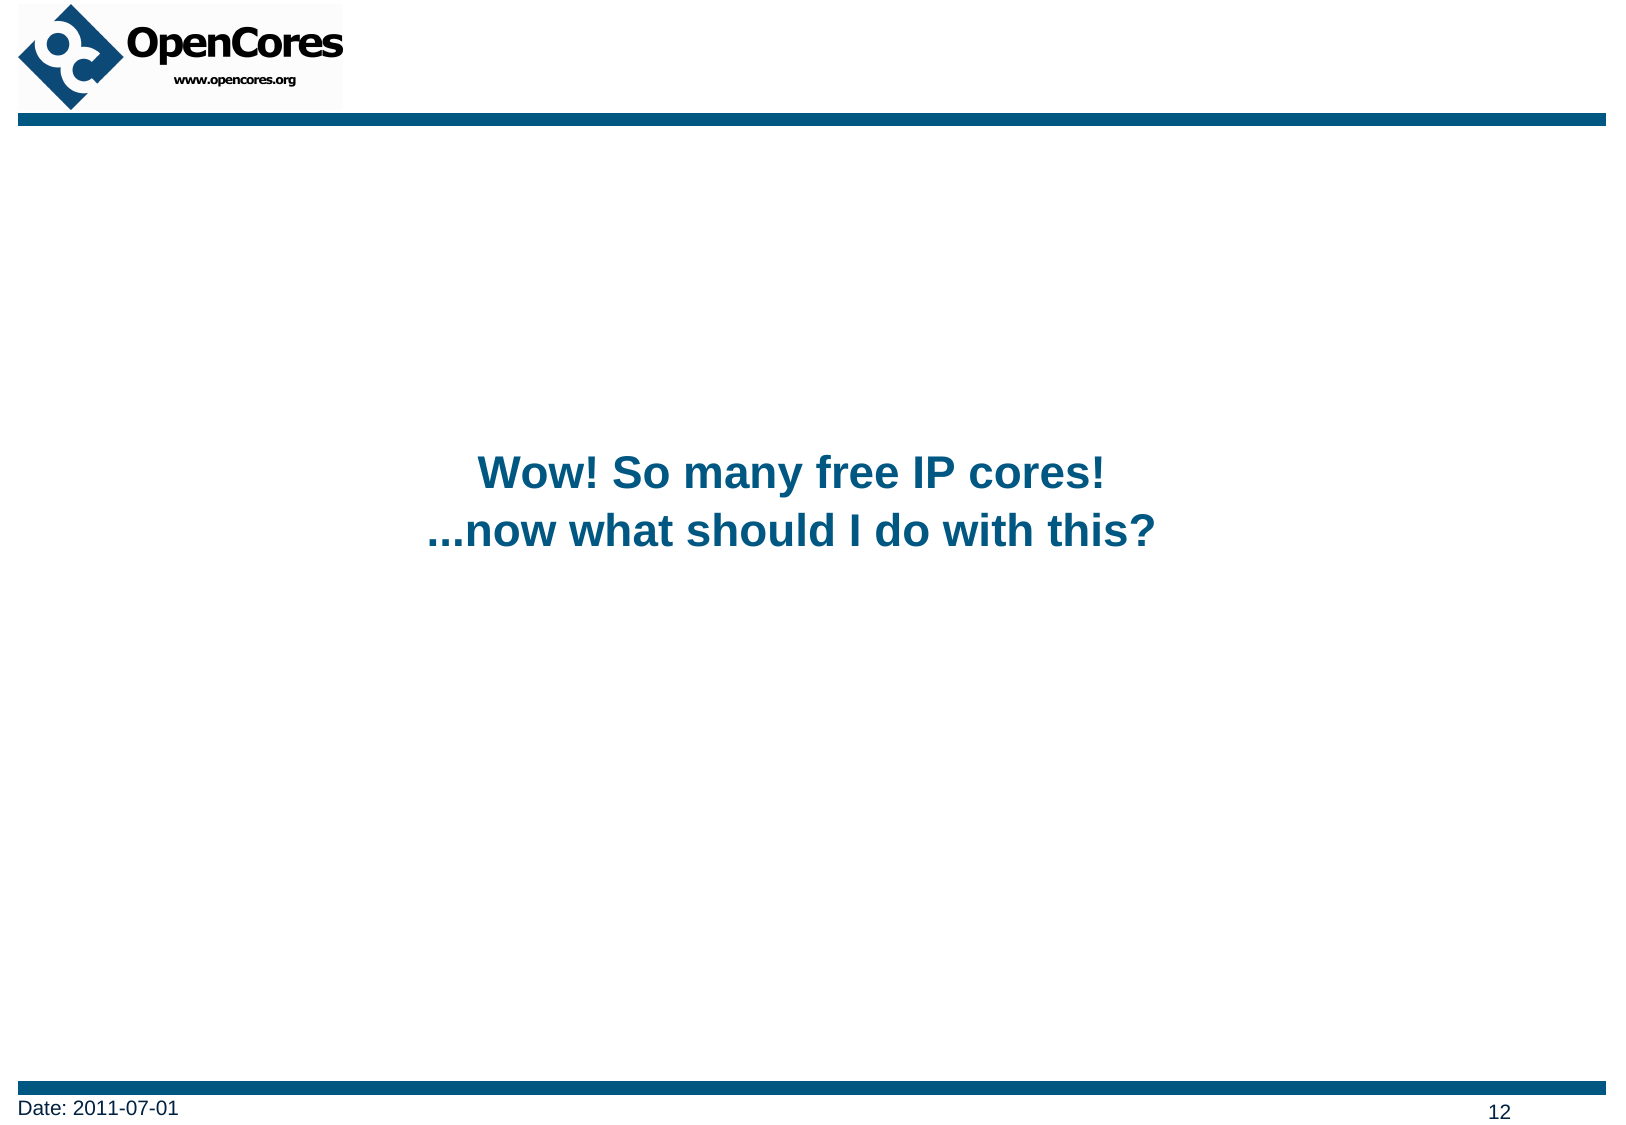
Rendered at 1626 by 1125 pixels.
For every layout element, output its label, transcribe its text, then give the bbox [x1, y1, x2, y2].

list Wow! So many free IP cores! ...now what should I do with this? [358, 441, 1188, 739]
picture [18, 4, 343, 110]
